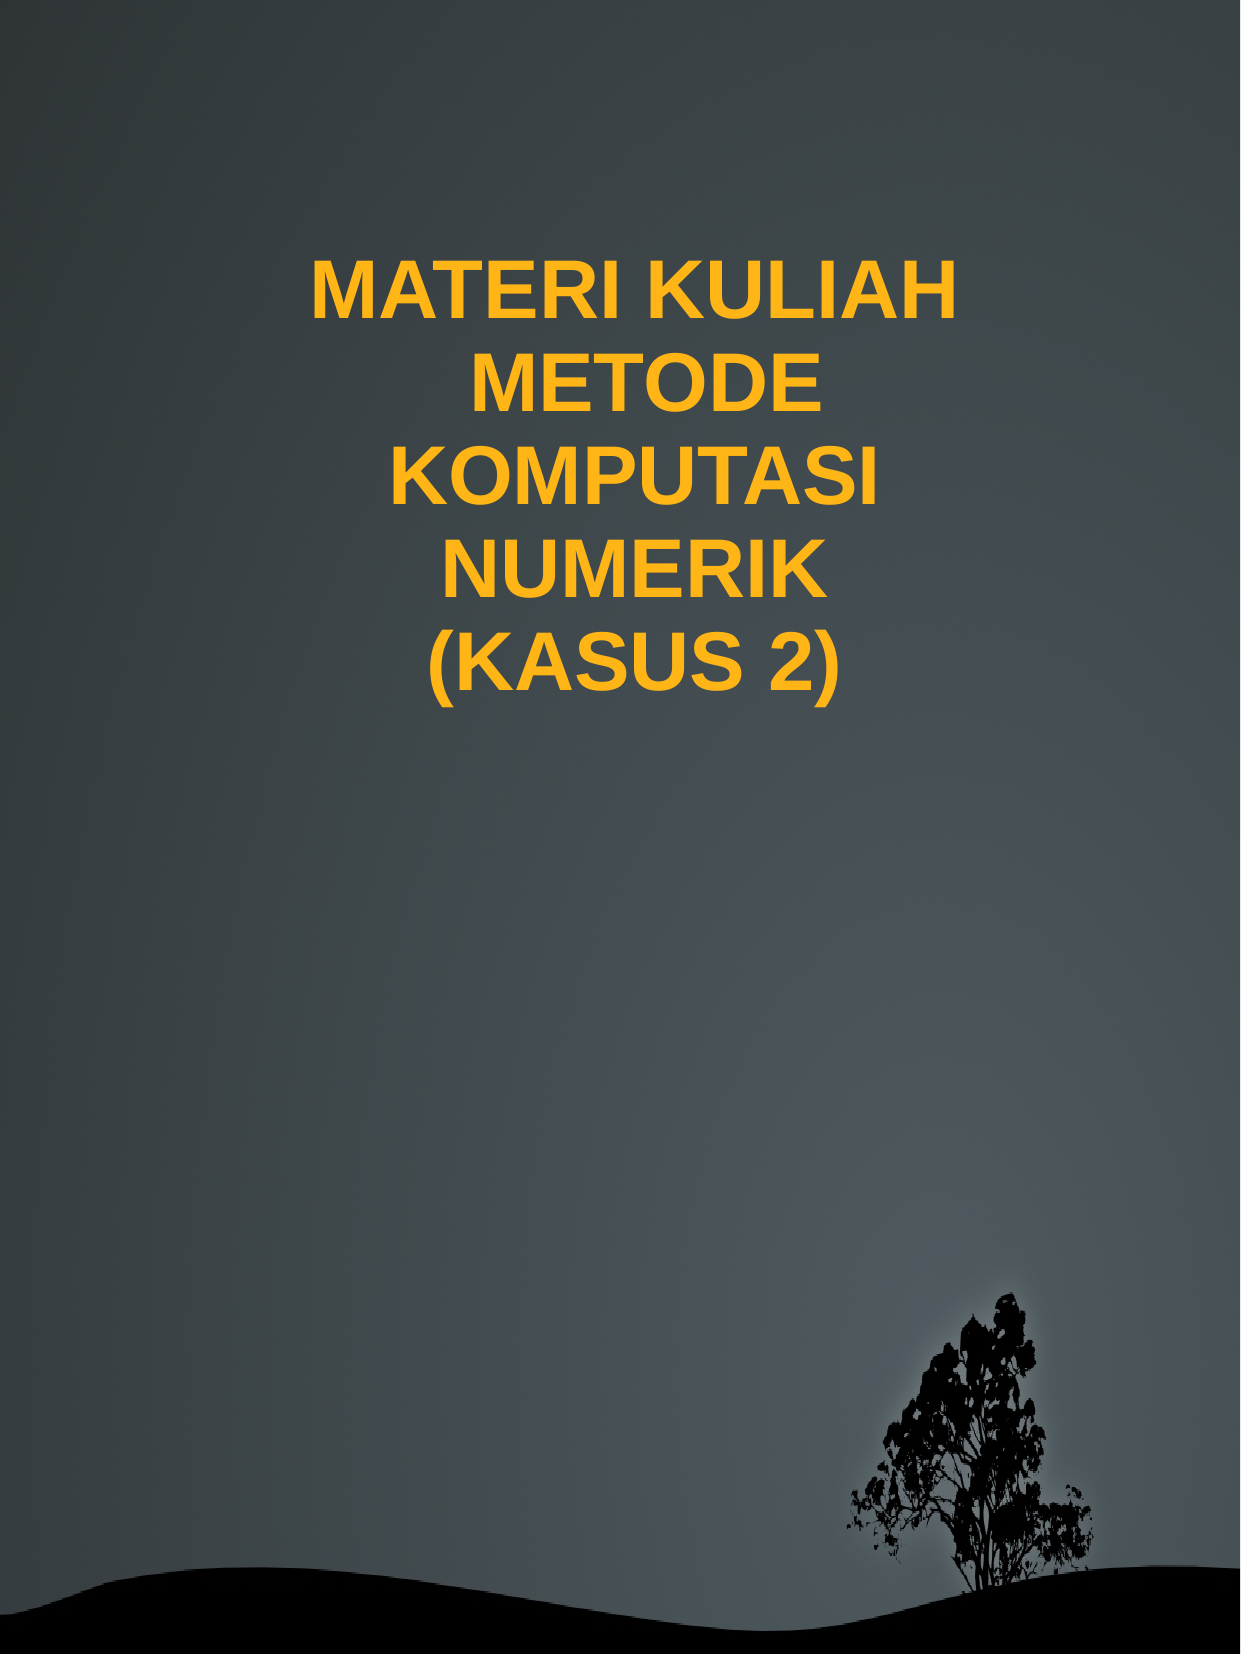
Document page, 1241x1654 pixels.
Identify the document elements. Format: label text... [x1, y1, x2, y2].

picture [0, 0, 1241, 1654]
text_box MATERI KULIAH METODE KOMPUTASI NUMERIK (KASUS 2) [206, 236, 1063, 718]
